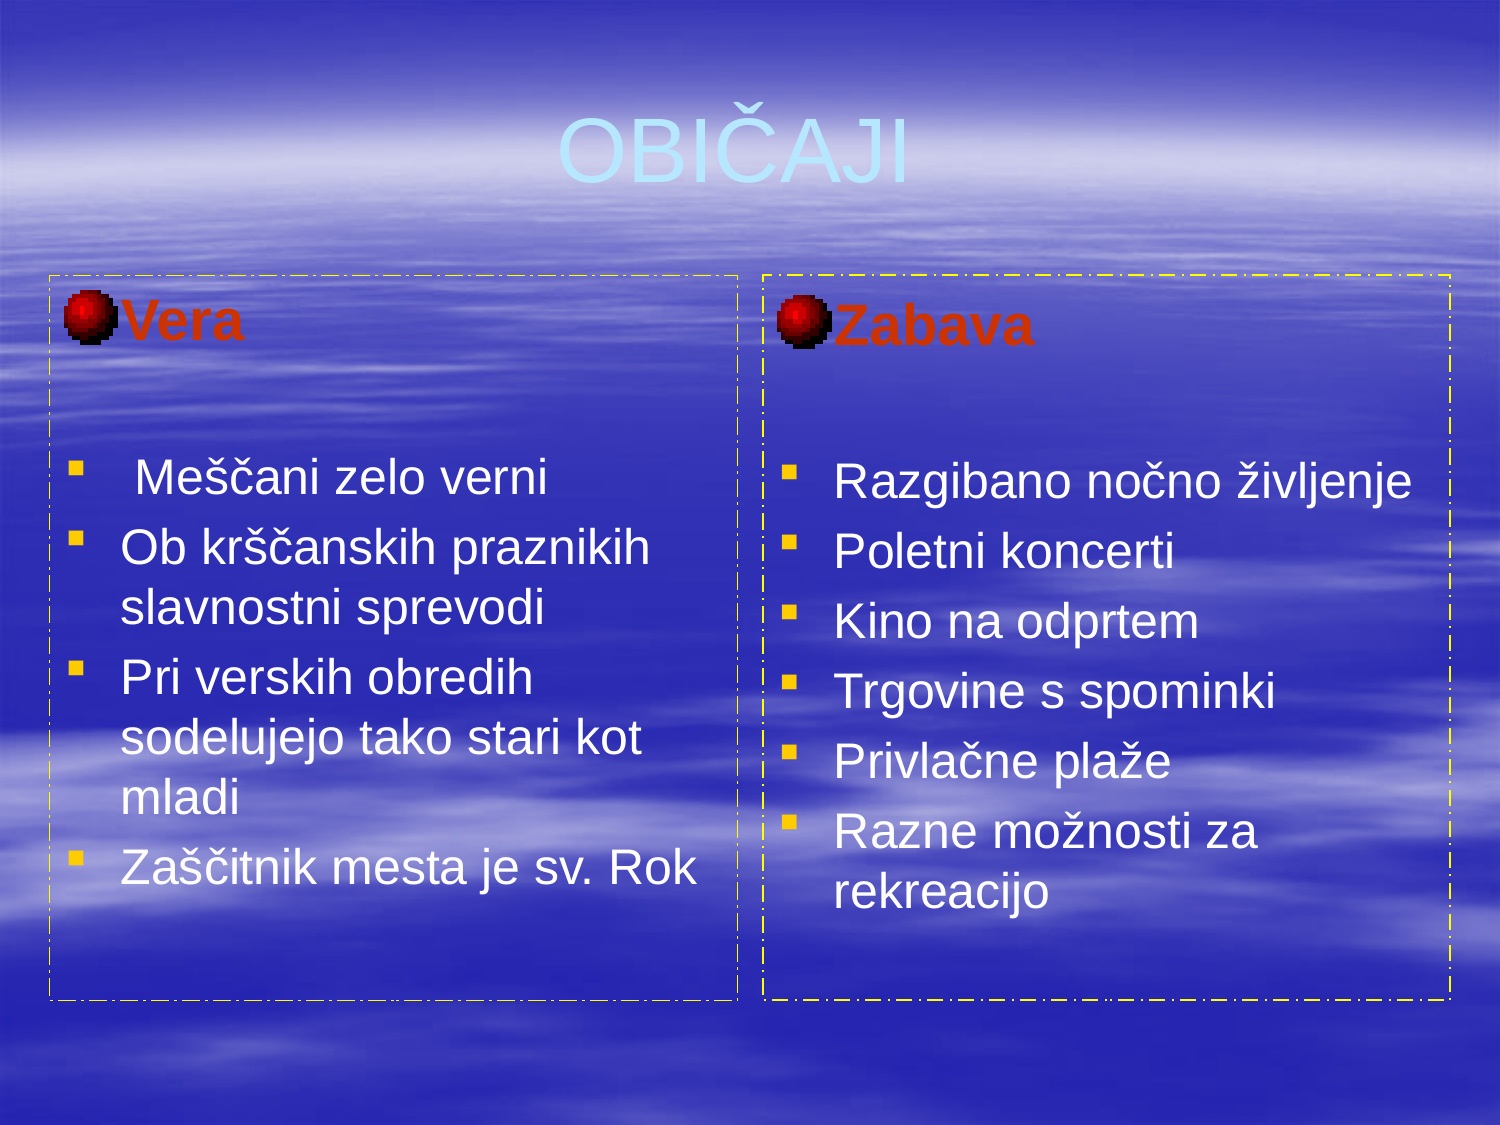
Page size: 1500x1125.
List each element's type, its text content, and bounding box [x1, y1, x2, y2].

picture [0, 0, 1500, 1125]
list Zabava Razgibano nočno življenje Poletni koncerti Kino na odprtem Trgovine s spominki Privlačne plaže Razne možnosti za rekreacijo [762, 275, 1451, 1001]
title OBIČAJI [49, 37, 1446, 255]
list Vera Meščani zelo verni Ob krščanskih praznikih slavnostni sprevodi Pri verskih obredih sodelujejo tako stari kot mladi Zaščitnik mesta je sv. Rok [49, 275, 738, 1001]
